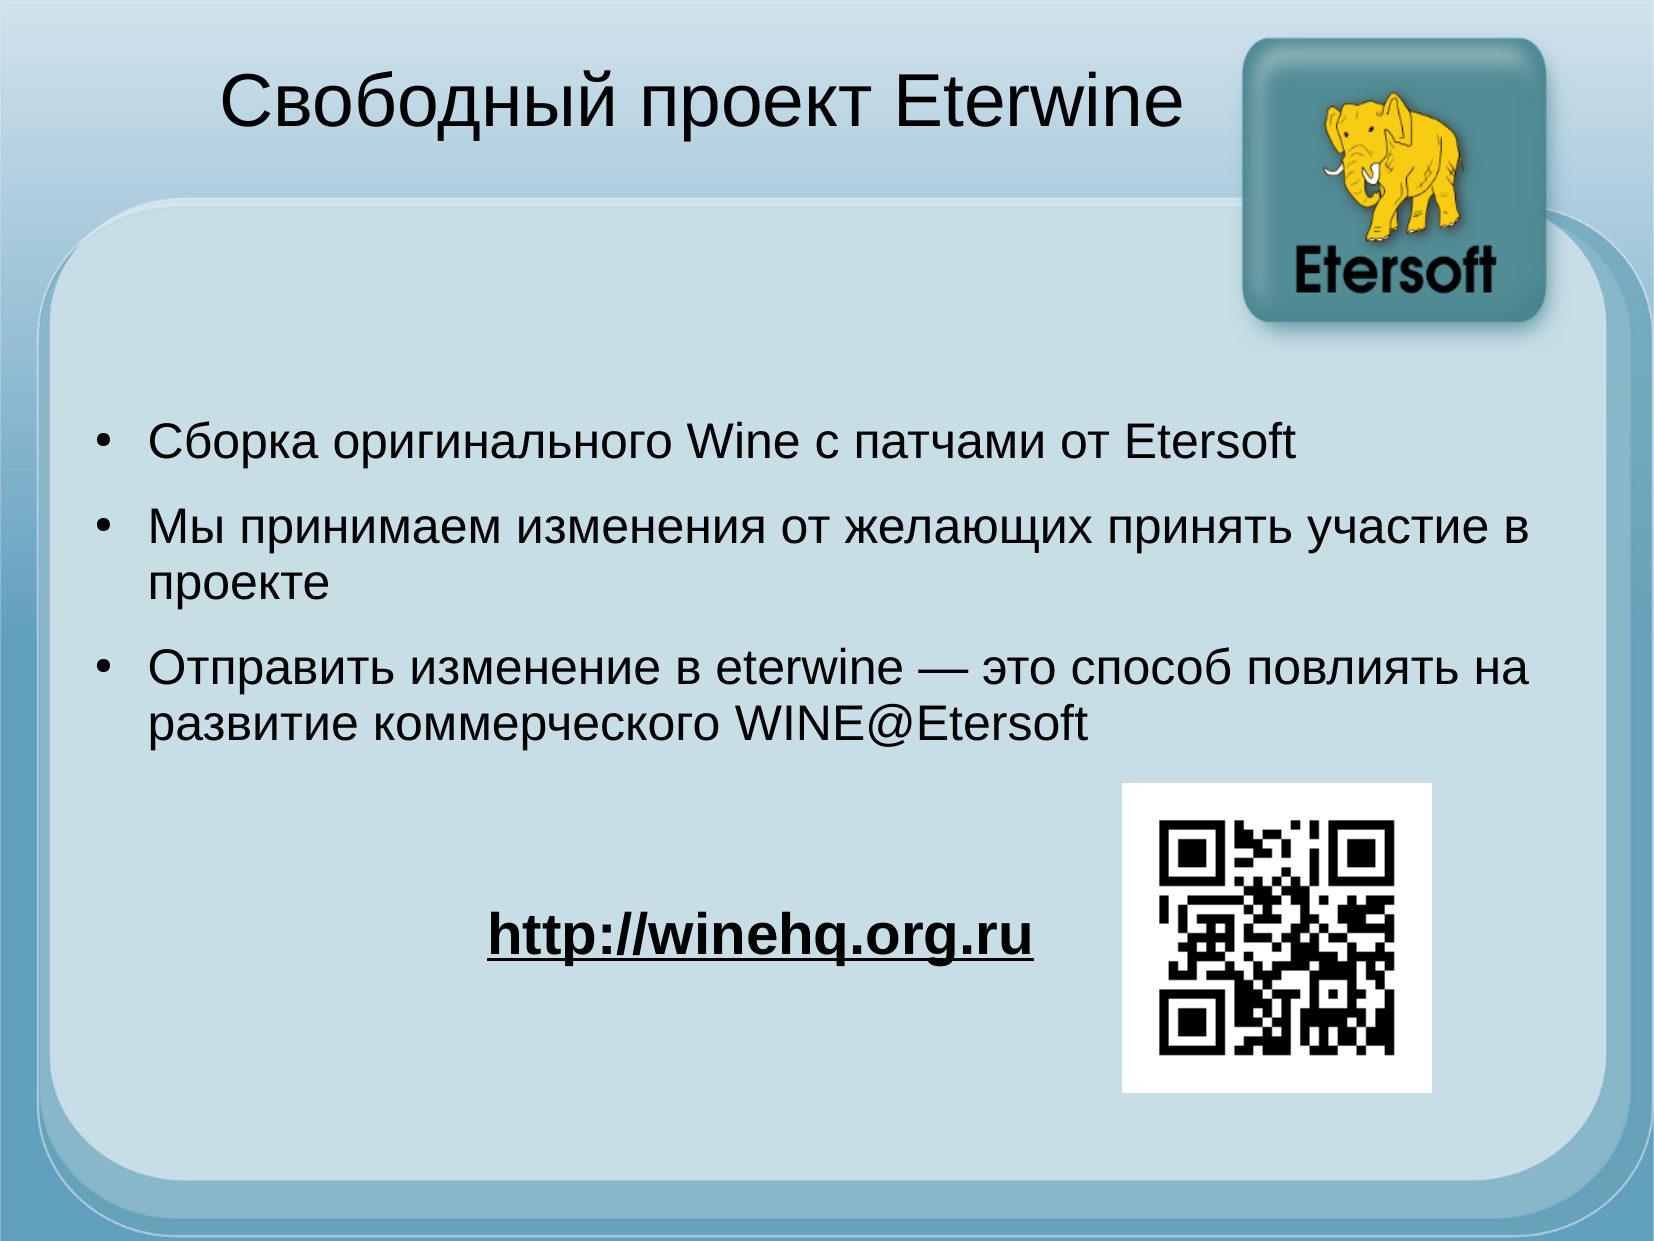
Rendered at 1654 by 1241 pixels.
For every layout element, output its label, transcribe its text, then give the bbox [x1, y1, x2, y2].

title Свободный проект Eterwine [0, 29, 1447, 237]
list Сборка оригинального Wine с патчами от Etersoft Мы принимаем изменения от желающих принять участие в проекте Отправить изменение в eterwine — это способ повлиять на развитие коммерческого WINE@Etersoft [76, 413, 1565, 798]
picture [0, 0, 1654, 1241]
text_box http://winehq.org.ru [472, 894, 1050, 975]
